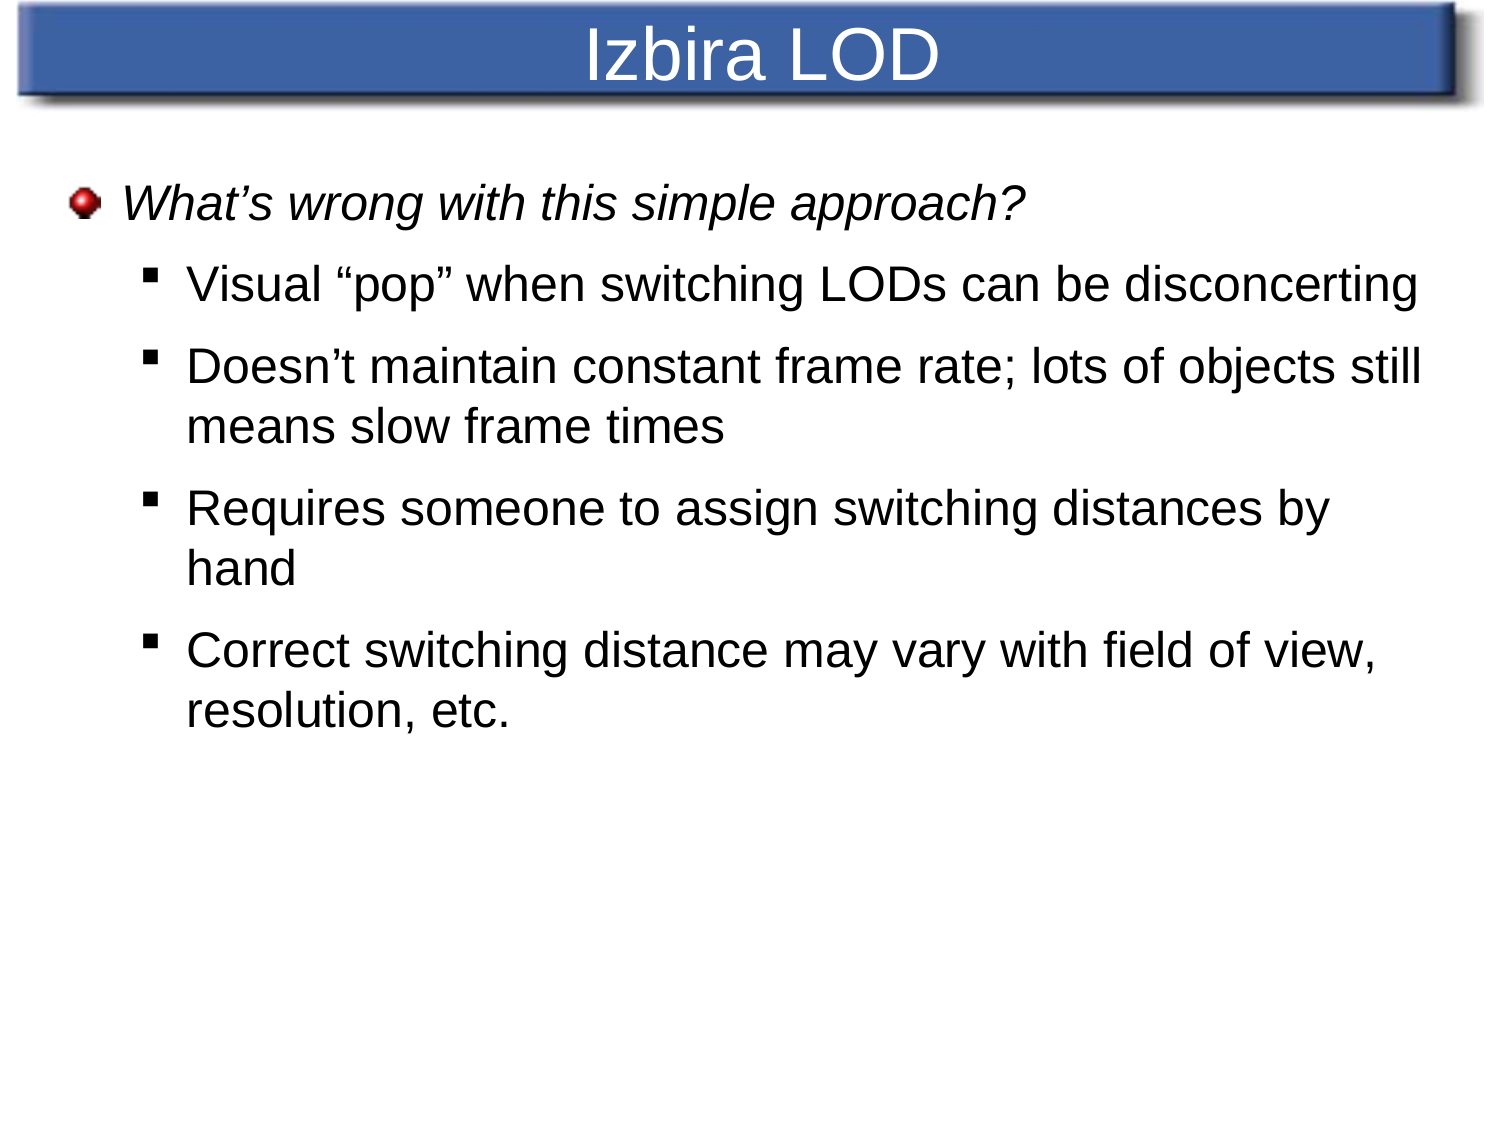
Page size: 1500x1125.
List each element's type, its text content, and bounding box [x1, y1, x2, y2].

title Izbira LOD [24, 0, 1500, 103]
picture [16, 0, 1484, 113]
list What’s wrong with this simple approach? Visual “pop” when switching LODs can be disconcerting Doesn’t maintain constant frame rate; lots of objects still means slow frame times Requires someone to assign switching distances by hand Correct switching distance may vary with field of view, resolution, etc. [50, 162, 1463, 1088]
